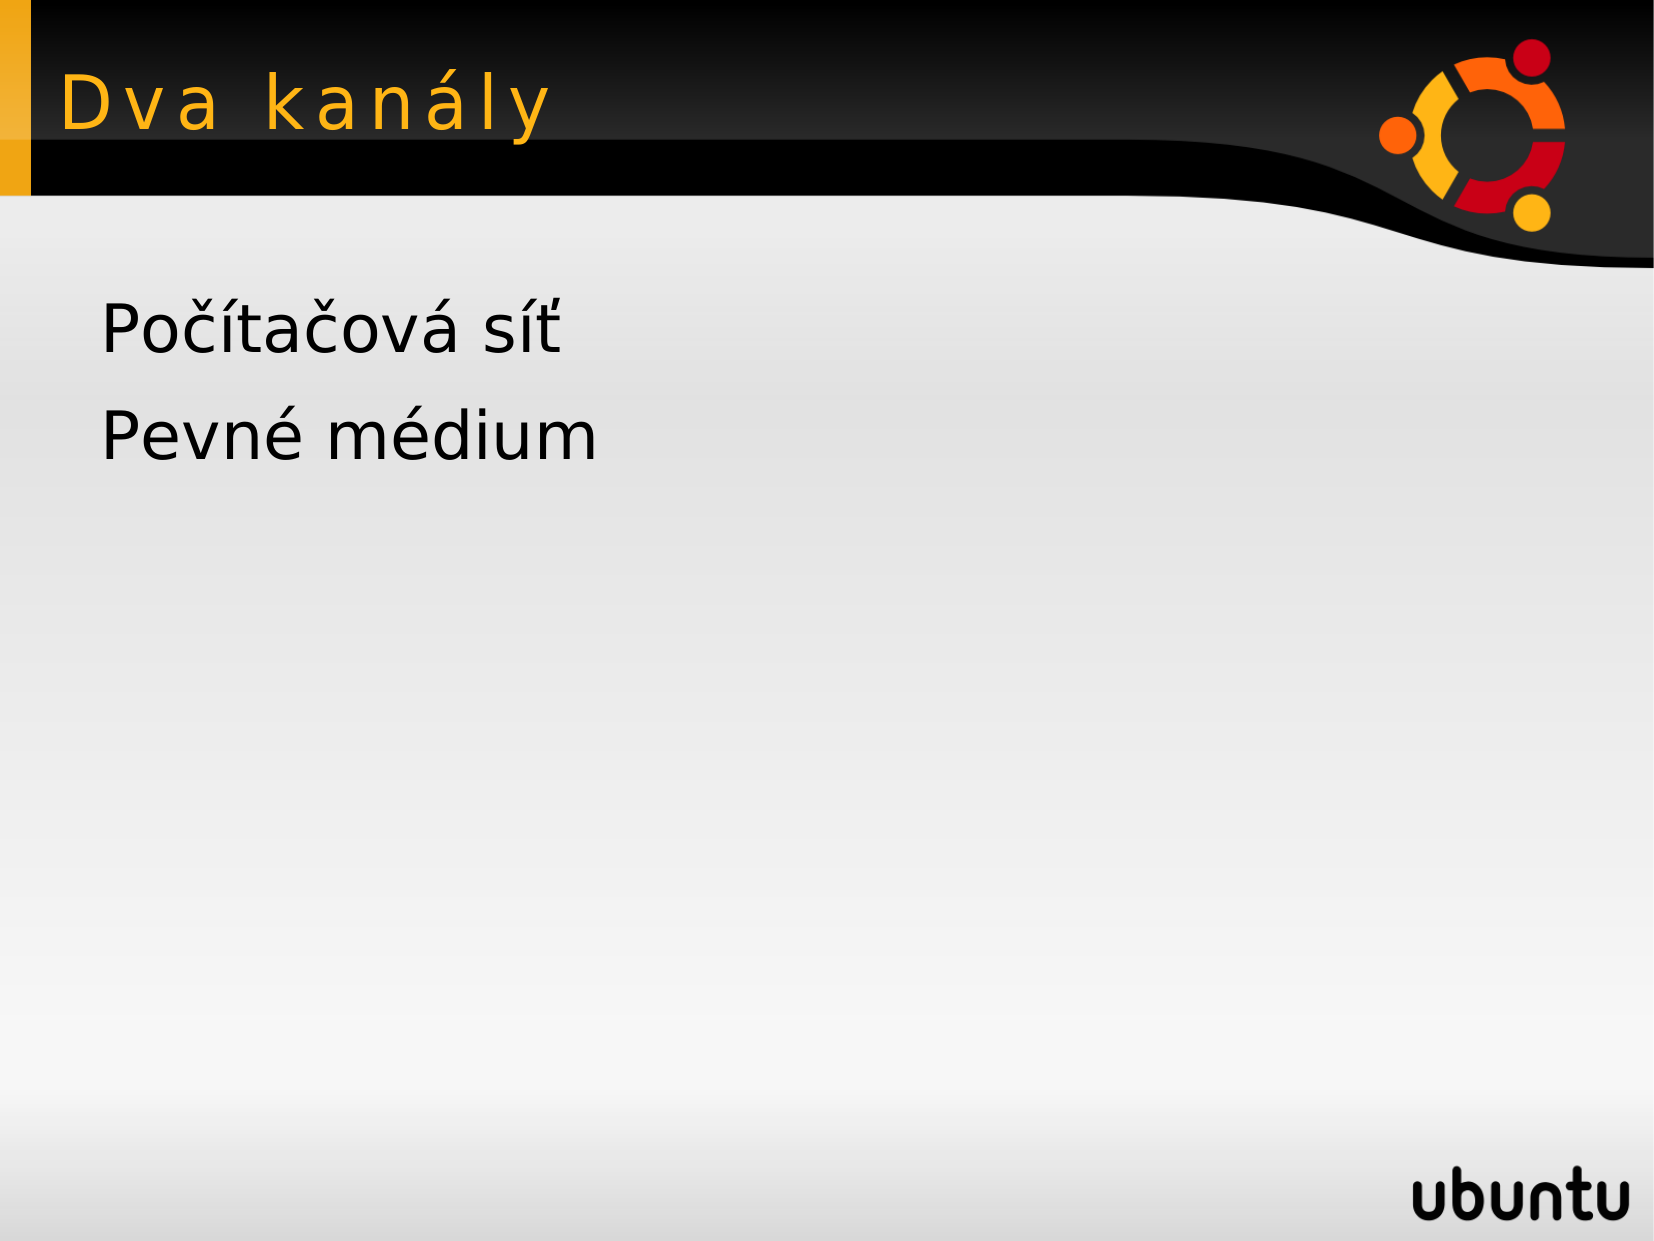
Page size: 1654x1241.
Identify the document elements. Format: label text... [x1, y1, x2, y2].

list Počítačová síť Pevné médium [82, 290, 1571, 1094]
picture [0, 0, 1654, 1241]
title Dva kanály [59, 29, 1270, 178]
